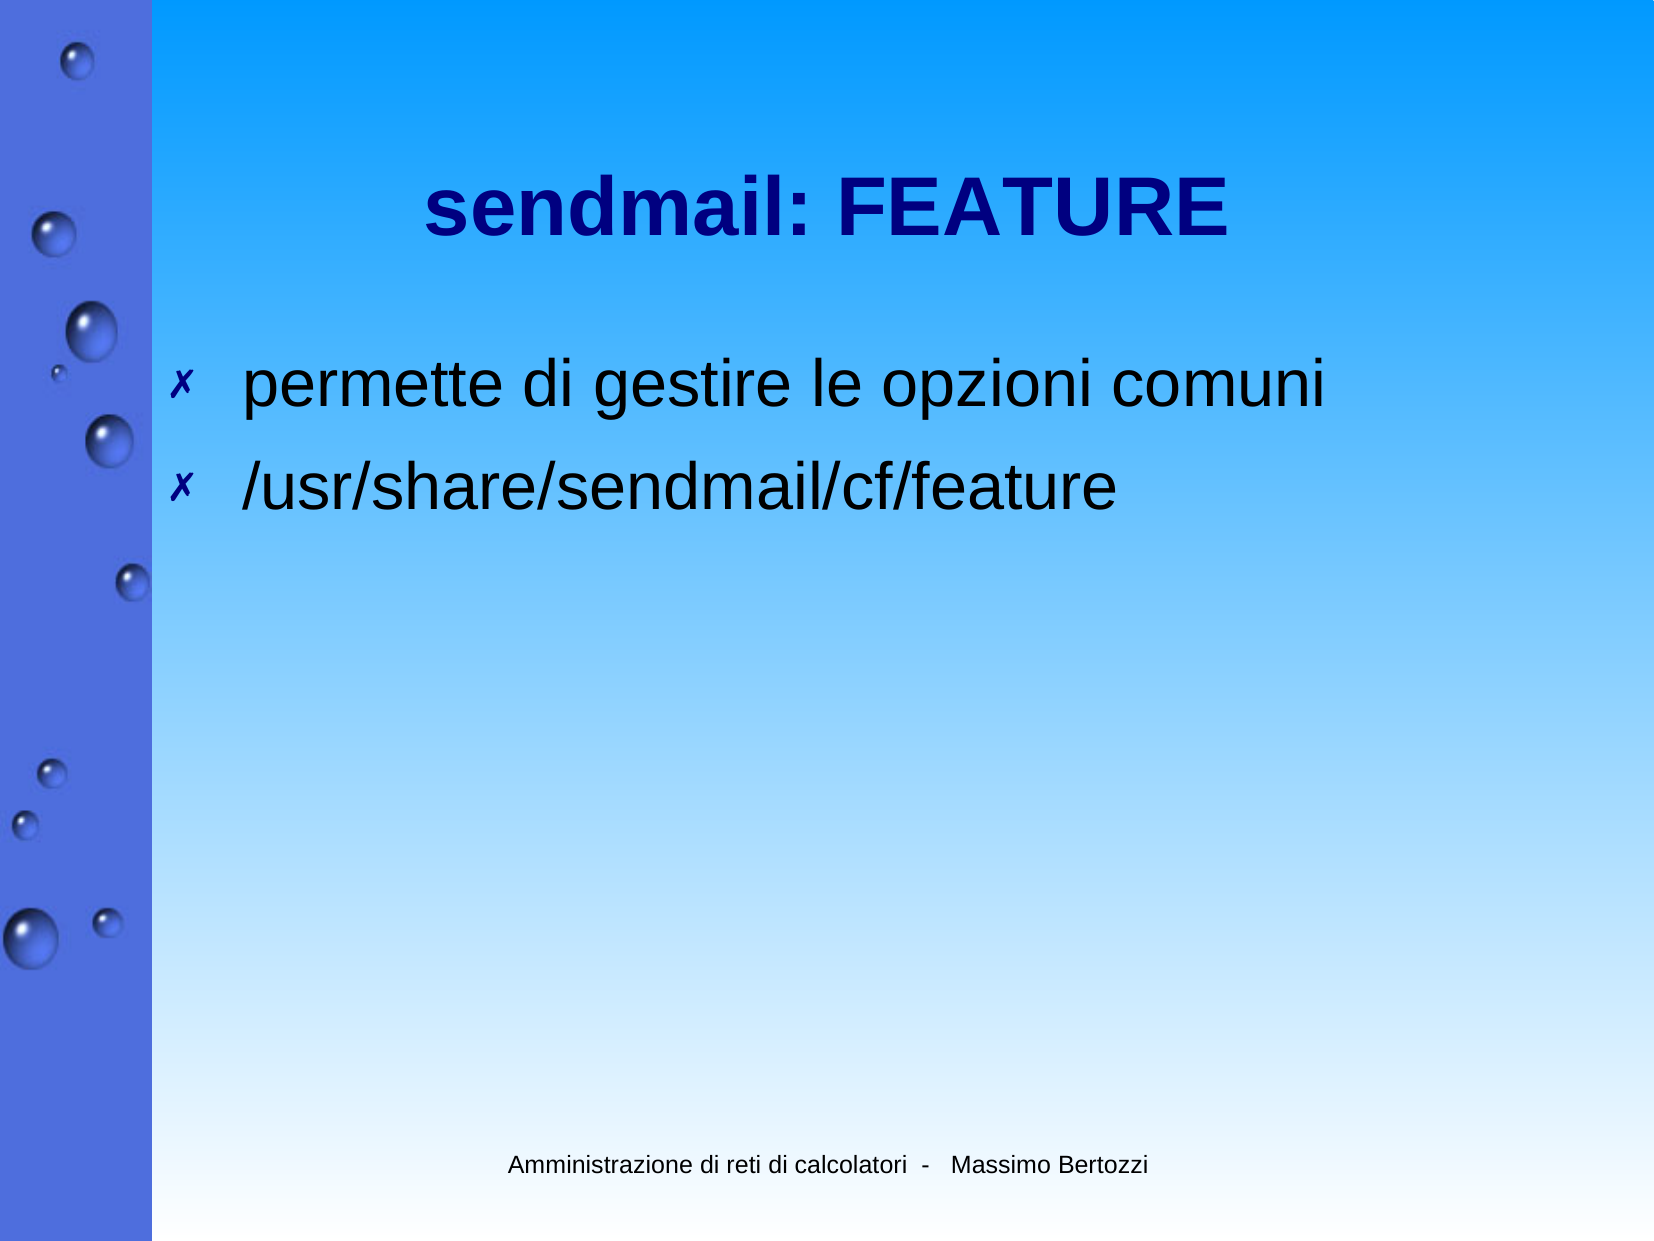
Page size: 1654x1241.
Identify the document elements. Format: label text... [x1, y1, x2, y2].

picture [0, 0, 152, 1241]
title sendmail: FEATURE [121, 102, 1534, 311]
list permette di gestire le opzioni comuni /usr/share/sendmail/cf/feature [159, 346, 1572, 1128]
